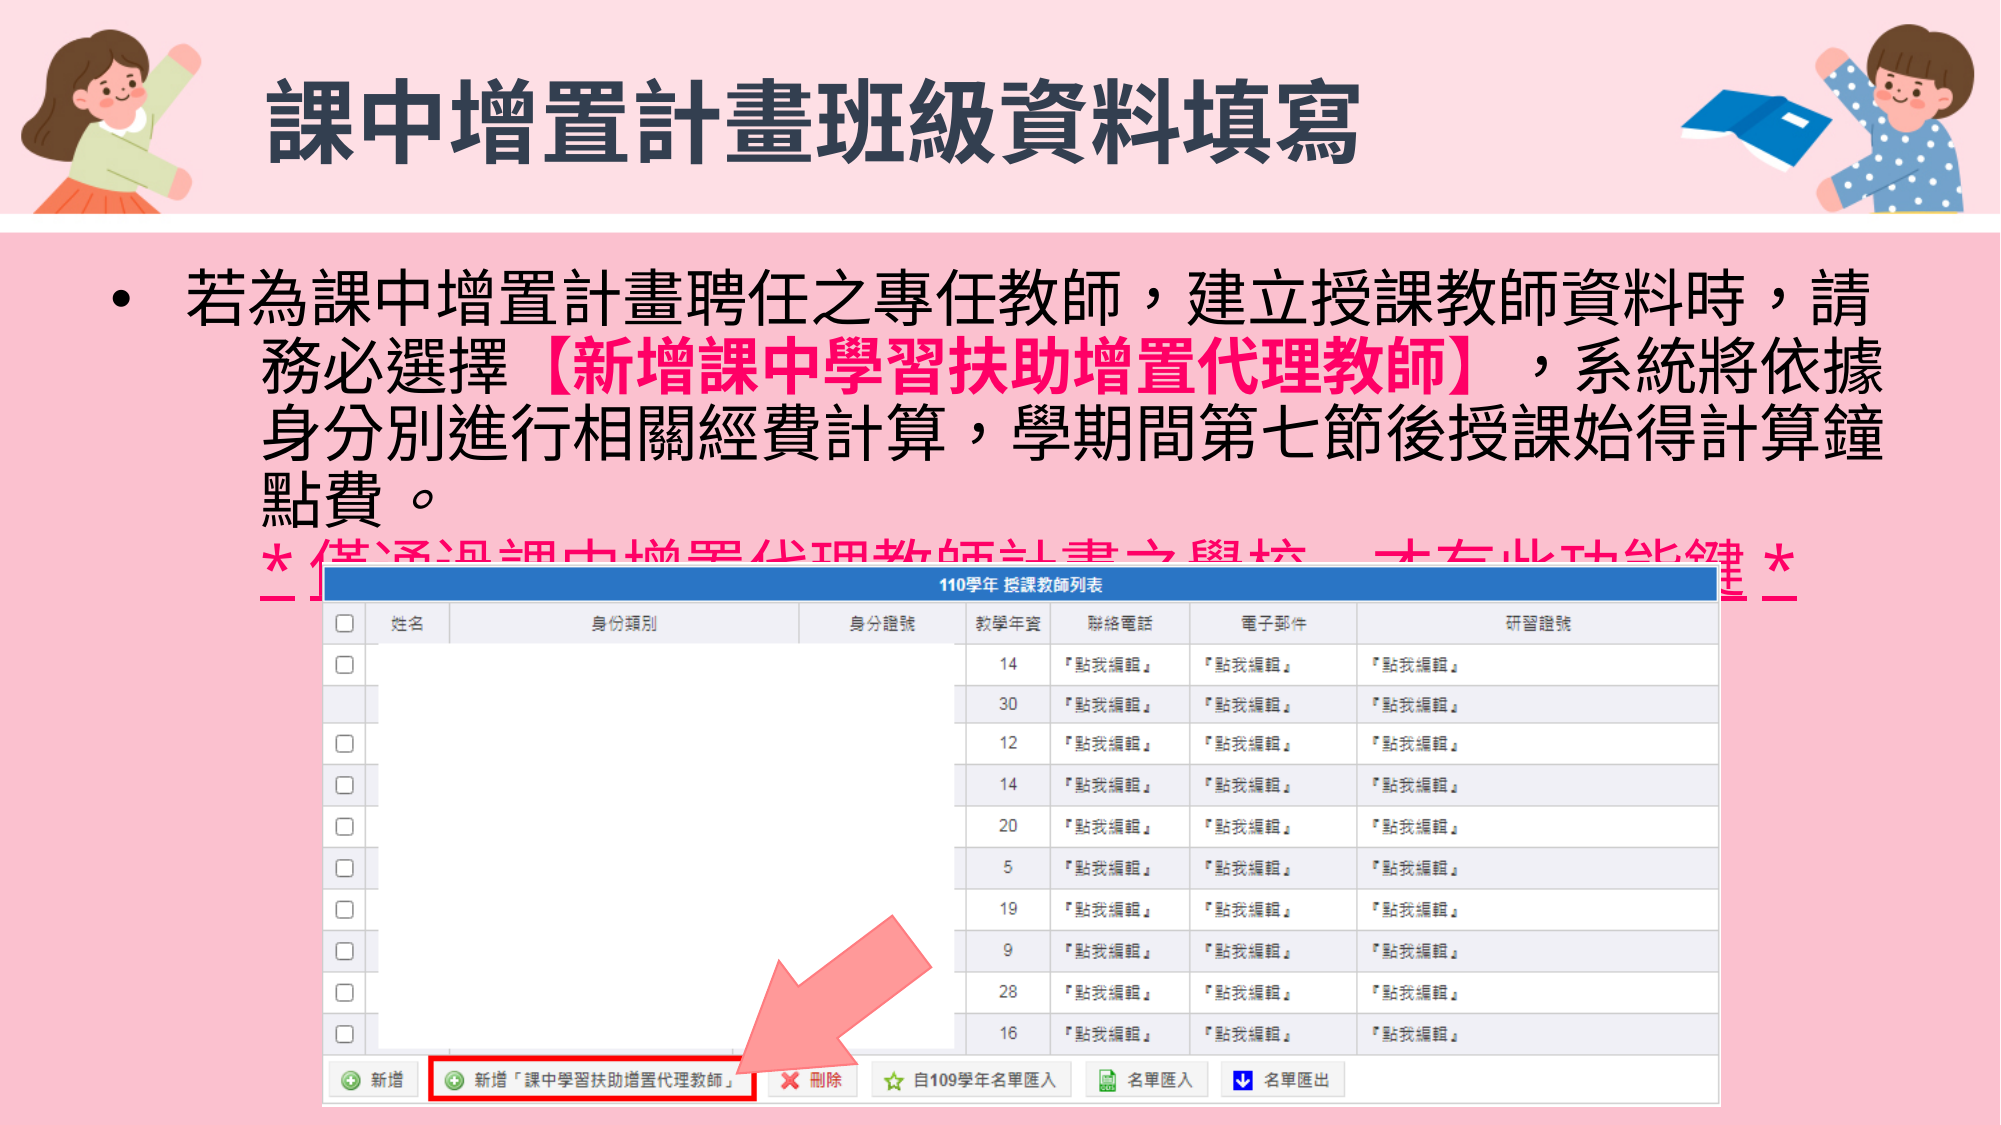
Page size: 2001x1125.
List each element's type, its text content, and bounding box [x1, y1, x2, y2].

text_box 若為課中增置計畫聘任之專任教師，建立授課教師資料時，請務必選擇【新增課中學習扶助增置代理教師】，系統將依據身分別進行相關經費計算，學期間第七節後授課始得計算鐘點費。 *僅通過課中增置代理教師計畫之學校，才有此功能鍵* [95, 260, 1905, 962]
text_box 課中增置計畫班級資料填寫 [250, 58, 1381, 183]
text_box [736, 915, 932, 1074]
picture [322, 562, 1721, 1107]
